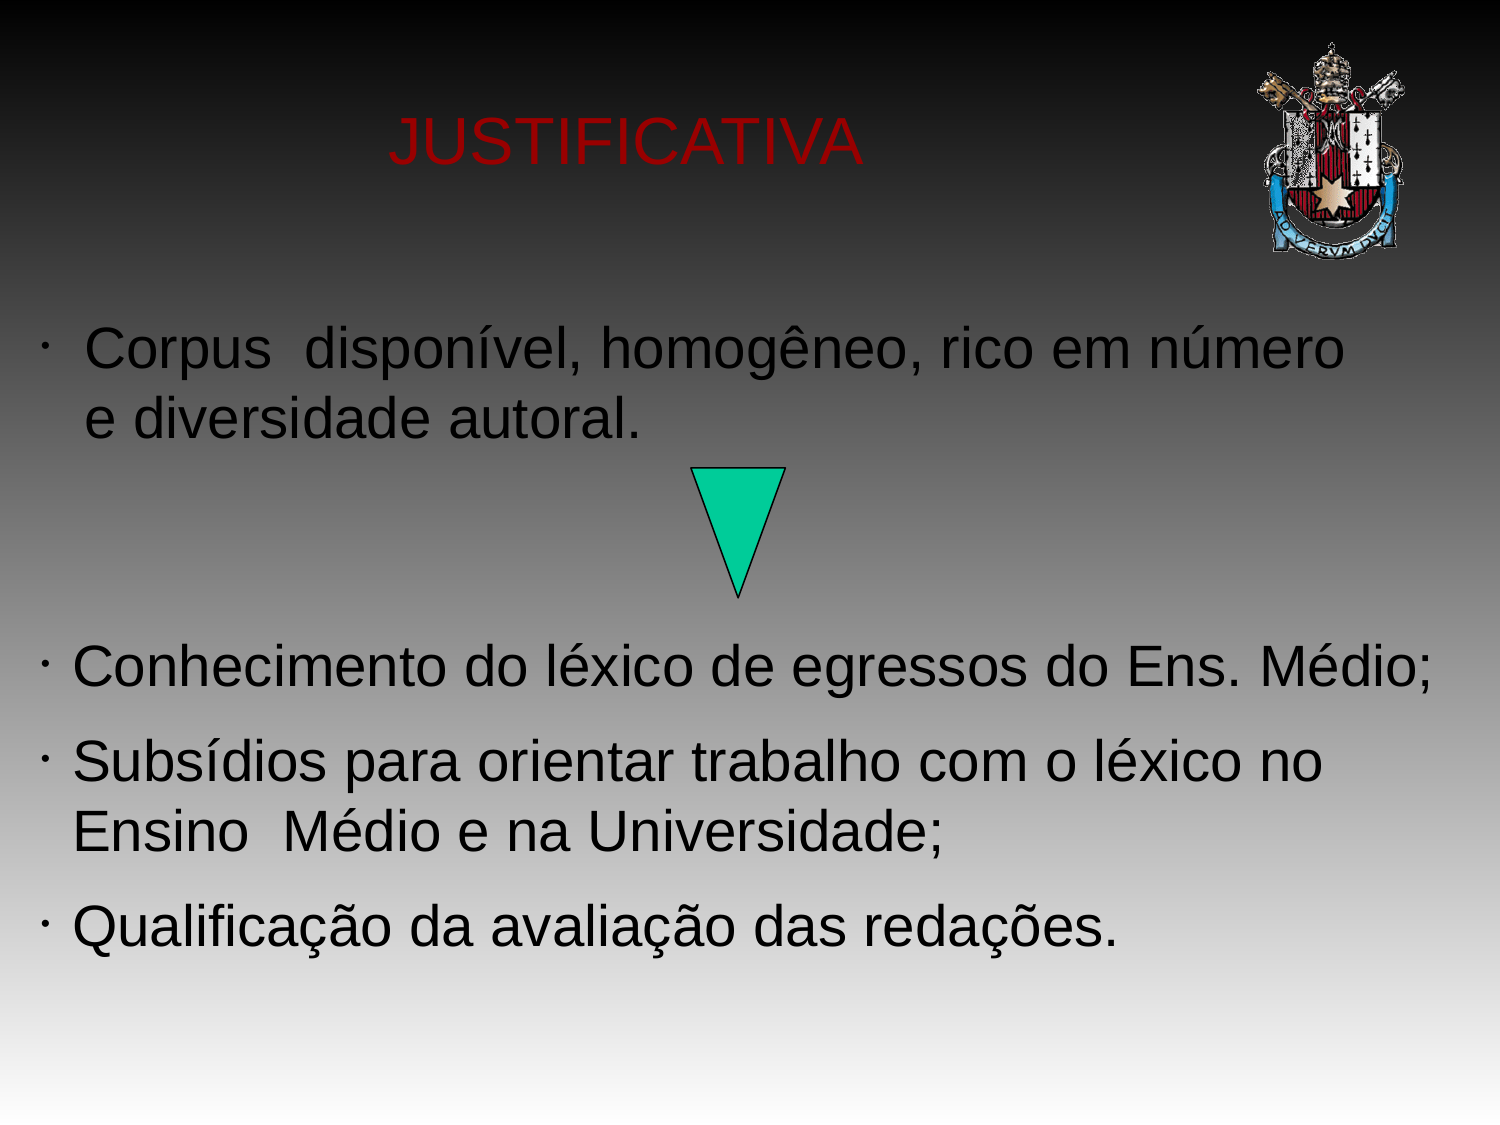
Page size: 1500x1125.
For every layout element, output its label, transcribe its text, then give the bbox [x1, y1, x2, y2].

title JUSTIFICATIVA [112, 44, 1140, 232]
list Corpus disponível, homogêneo, rico em número e diversidade autoral. Conhecimento do léxico de egressos do Ens. Médio; Subsídios para orientar trabalho com o léxico no Ensino Médio e na Universidade; Qualificação da avaliação das redações. [0, 302, 1500, 1125]
chart [1257, 42, 1405, 260]
